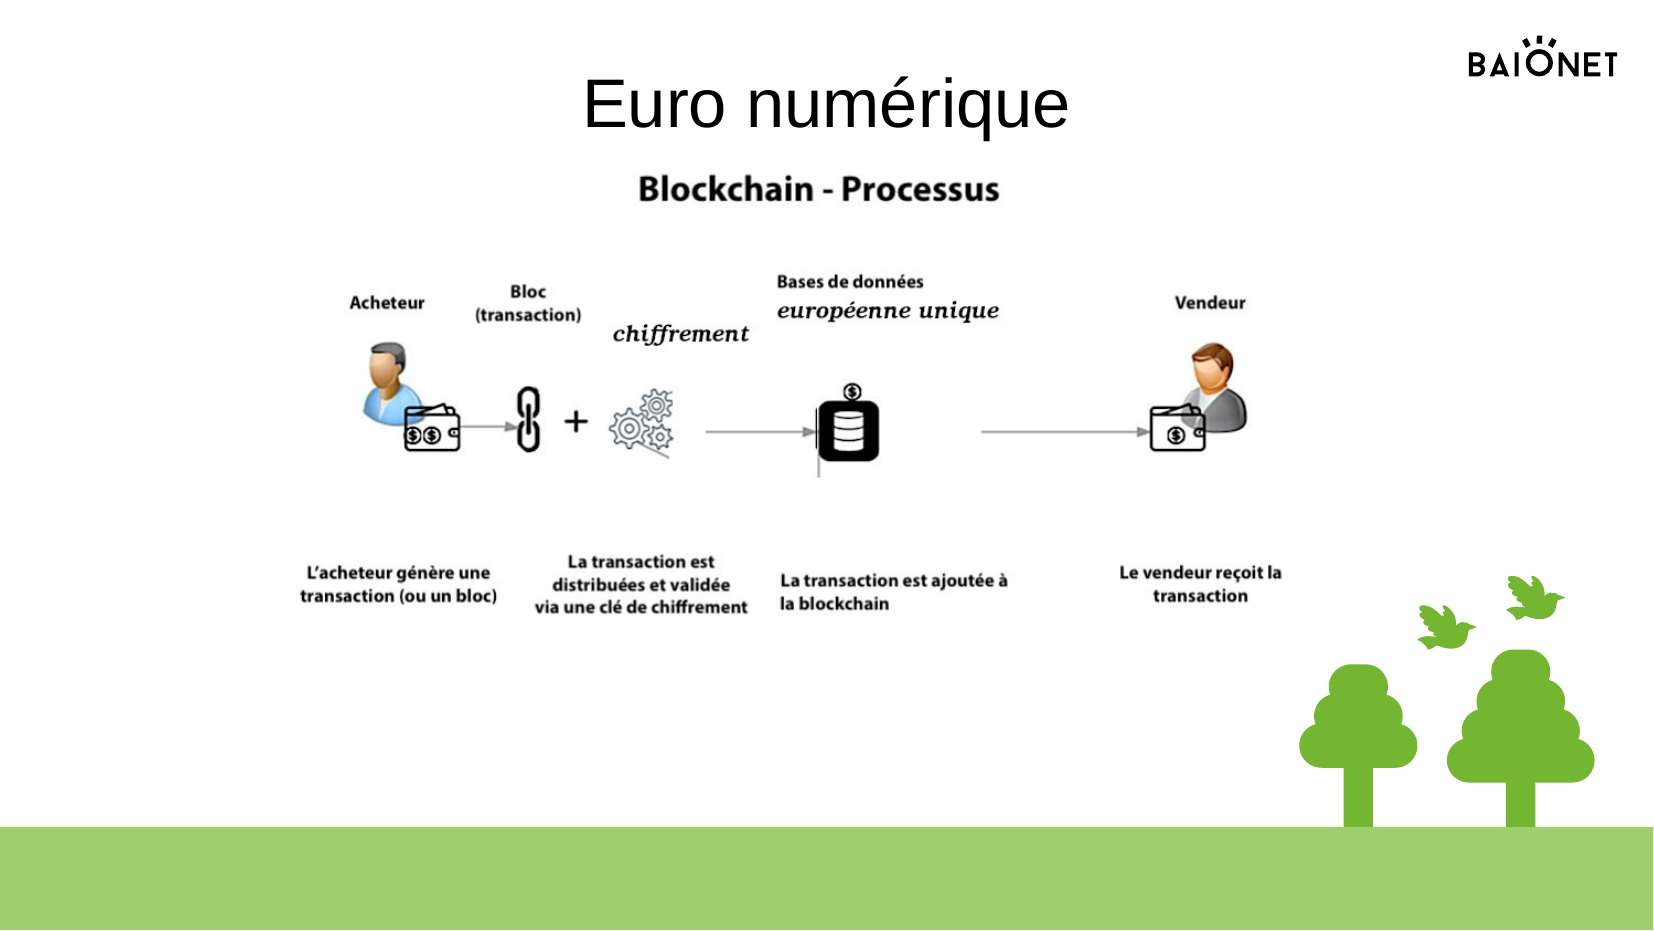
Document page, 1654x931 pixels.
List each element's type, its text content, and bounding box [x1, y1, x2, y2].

title Euro numérique [88, 29, 1565, 178]
picture [1461, 29, 1625, 82]
picture [281, 147, 1329, 680]
